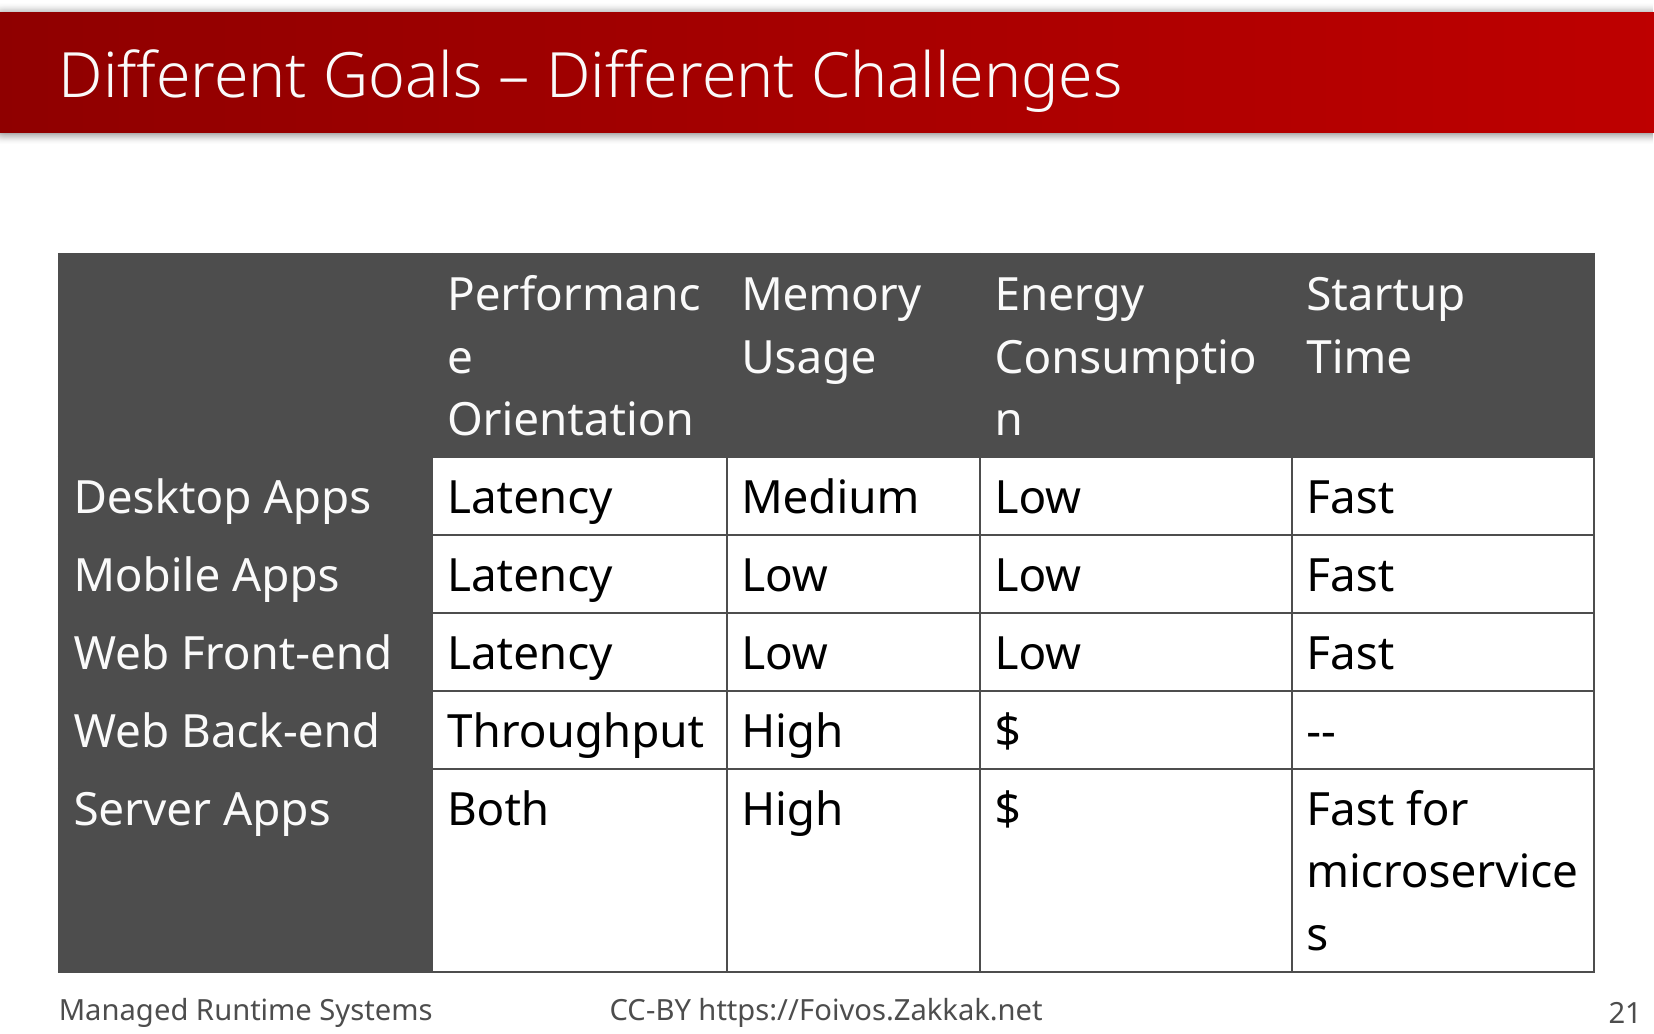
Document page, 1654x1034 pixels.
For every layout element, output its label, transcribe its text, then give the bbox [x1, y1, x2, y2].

table_cell Server Apps [60, 770, 431, 971]
table_cell $ [981, 770, 1291, 971]
table_cell Fast for microservices [1293, 770, 1593, 971]
table_header Memory Usage [728, 255, 979, 456]
table_cell Low [728, 614, 979, 690]
table_header Startup Time [1293, 255, 1593, 456]
table_cell Mobile Apps [60, 536, 431, 612]
table_cell Web Back-end [60, 692, 431, 768]
table_cell Latency [433, 458, 726, 534]
table_cell Latency [433, 614, 726, 690]
table_cell $ [981, 692, 1291, 768]
table_cell Web Front-end [60, 614, 431, 690]
table_header Energy Consumption [981, 255, 1291, 456]
table_cell Low [981, 458, 1291, 534]
table_cell Low [981, 536, 1291, 612]
table_cell High [728, 692, 979, 768]
title Different Goals – Different Challenges [58, 7, 1329, 139]
table_header Performance Orientation [433, 255, 726, 456]
table_cell Fast [1293, 458, 1593, 534]
table_cell Both [433, 770, 726, 971]
table_cell Low [728, 536, 979, 612]
table_cell Low [981, 614, 1291, 690]
table_cell Fast [1293, 536, 1593, 612]
table_cell Medium [728, 458, 979, 534]
table_cell Fast [1293, 614, 1593, 690]
table_cell -- [1293, 692, 1593, 768]
table_header [60, 255, 431, 456]
table_cell Throughput [433, 692, 726, 768]
table_cell Latency [433, 536, 726, 612]
table_cell High [728, 770, 979, 971]
table_cell Desktop Apps [60, 458, 431, 534]
